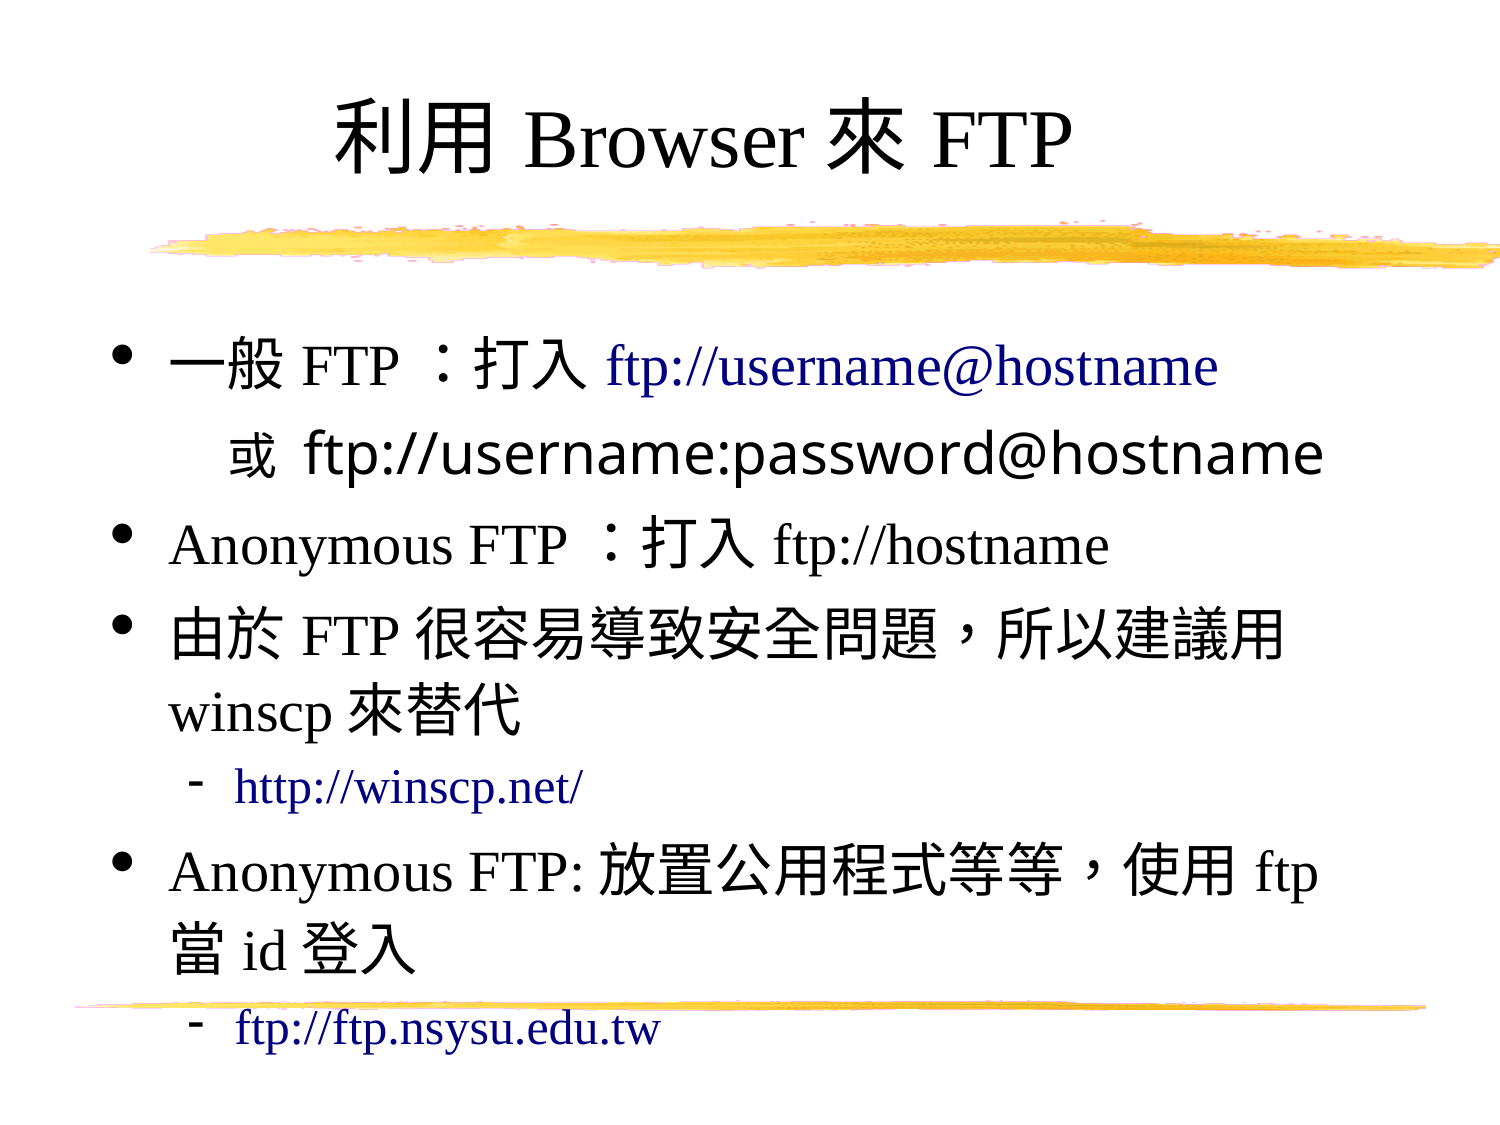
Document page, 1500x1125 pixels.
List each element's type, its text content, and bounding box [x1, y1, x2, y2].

picture [150, 215, 1500, 279]
title 利用Browser來FTP [66, 44, 1342, 218]
picture [75, 999, 1426, 1013]
list 一般FTP：打入ftp://username@hostname 或 ftp://username:password@hostname Anonymous FTP：打入ftp://hostname 由於FTP很容易導致安全問題，所以建議用winscp來替代 http://winscp.net/ Anonymous FTP:放置公用程式等等，使用ftp當id登入 ftp://ftp.nsysu.edu.tw [112, 324, 1388, 1007]
